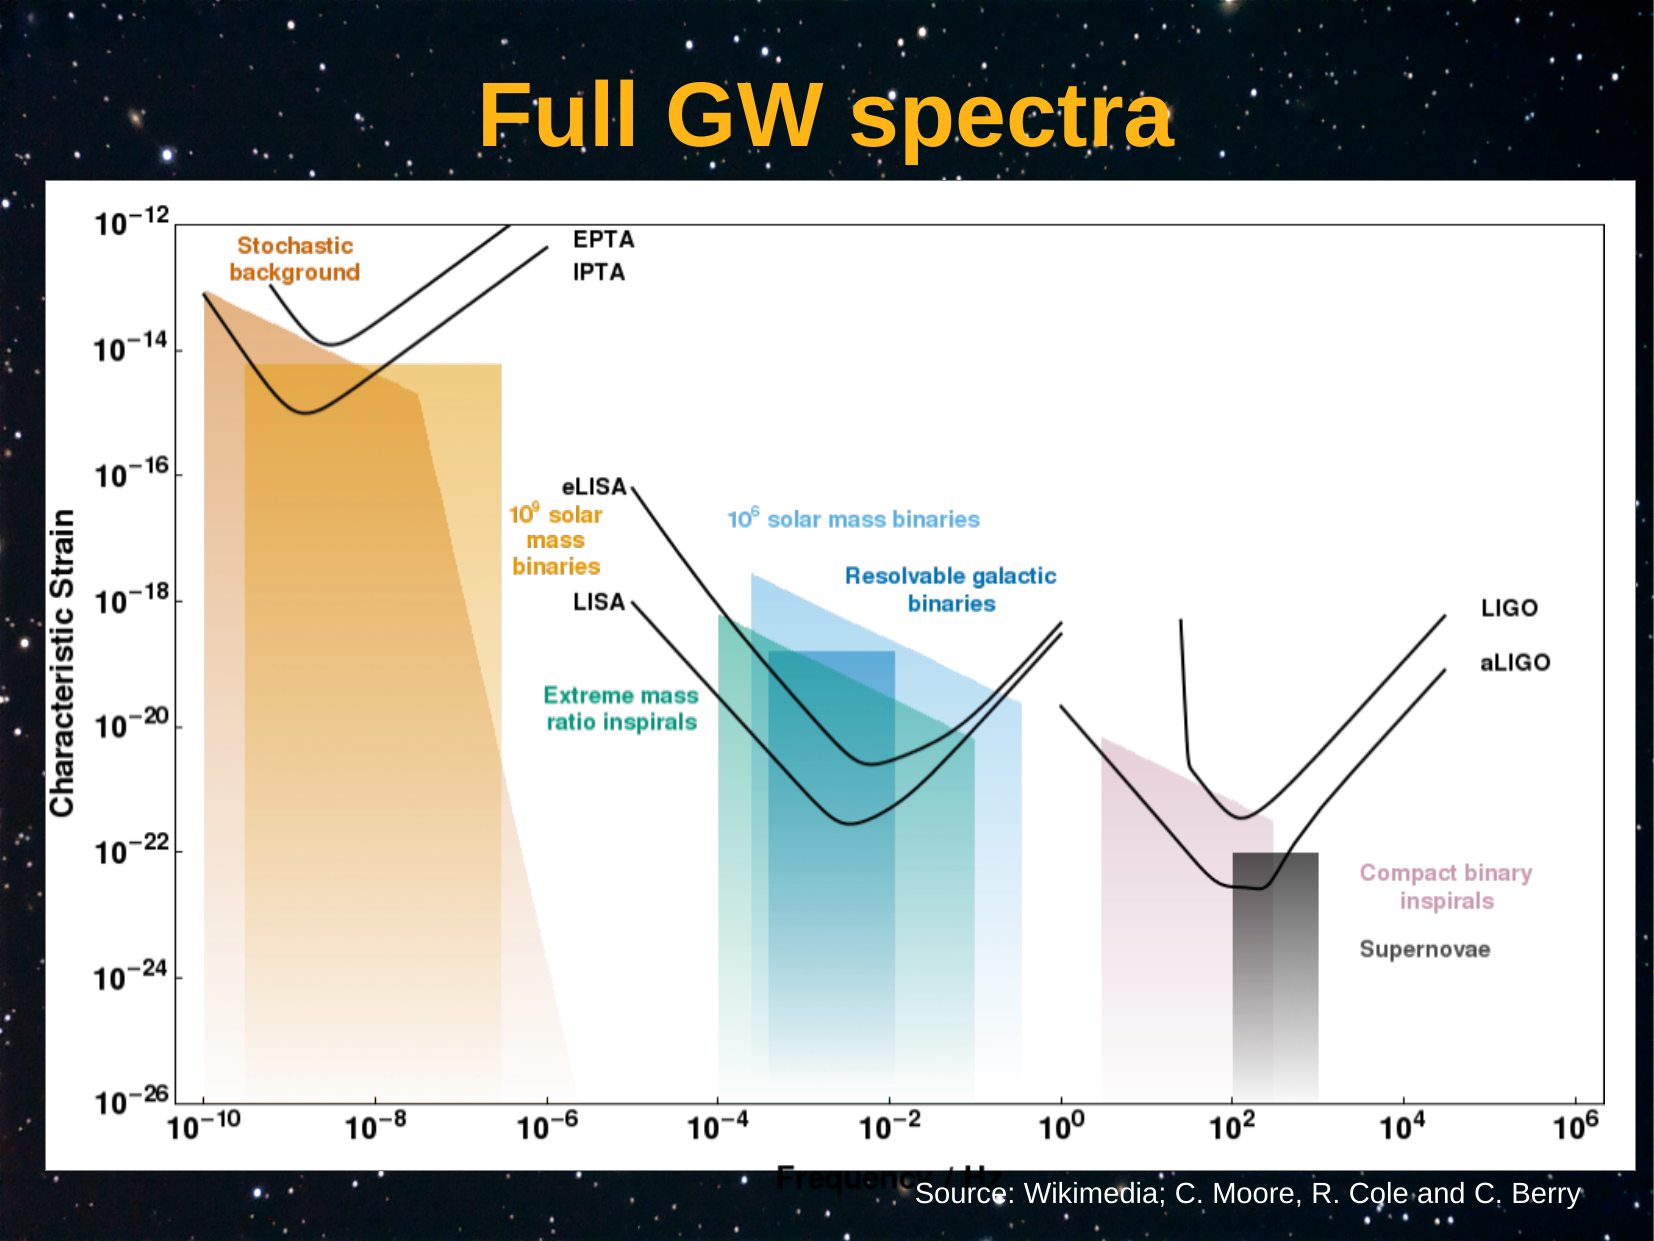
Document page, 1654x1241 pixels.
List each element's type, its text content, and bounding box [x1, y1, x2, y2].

text_box [45, 180, 1636, 1171]
text_box Source: Wikimedia; C. Moore, R. Cole and C. Berry [900, 1170, 1606, 1218]
picture [0, 0, 1654, 1241]
title Full GW spectra [82, 49, 1571, 181]
